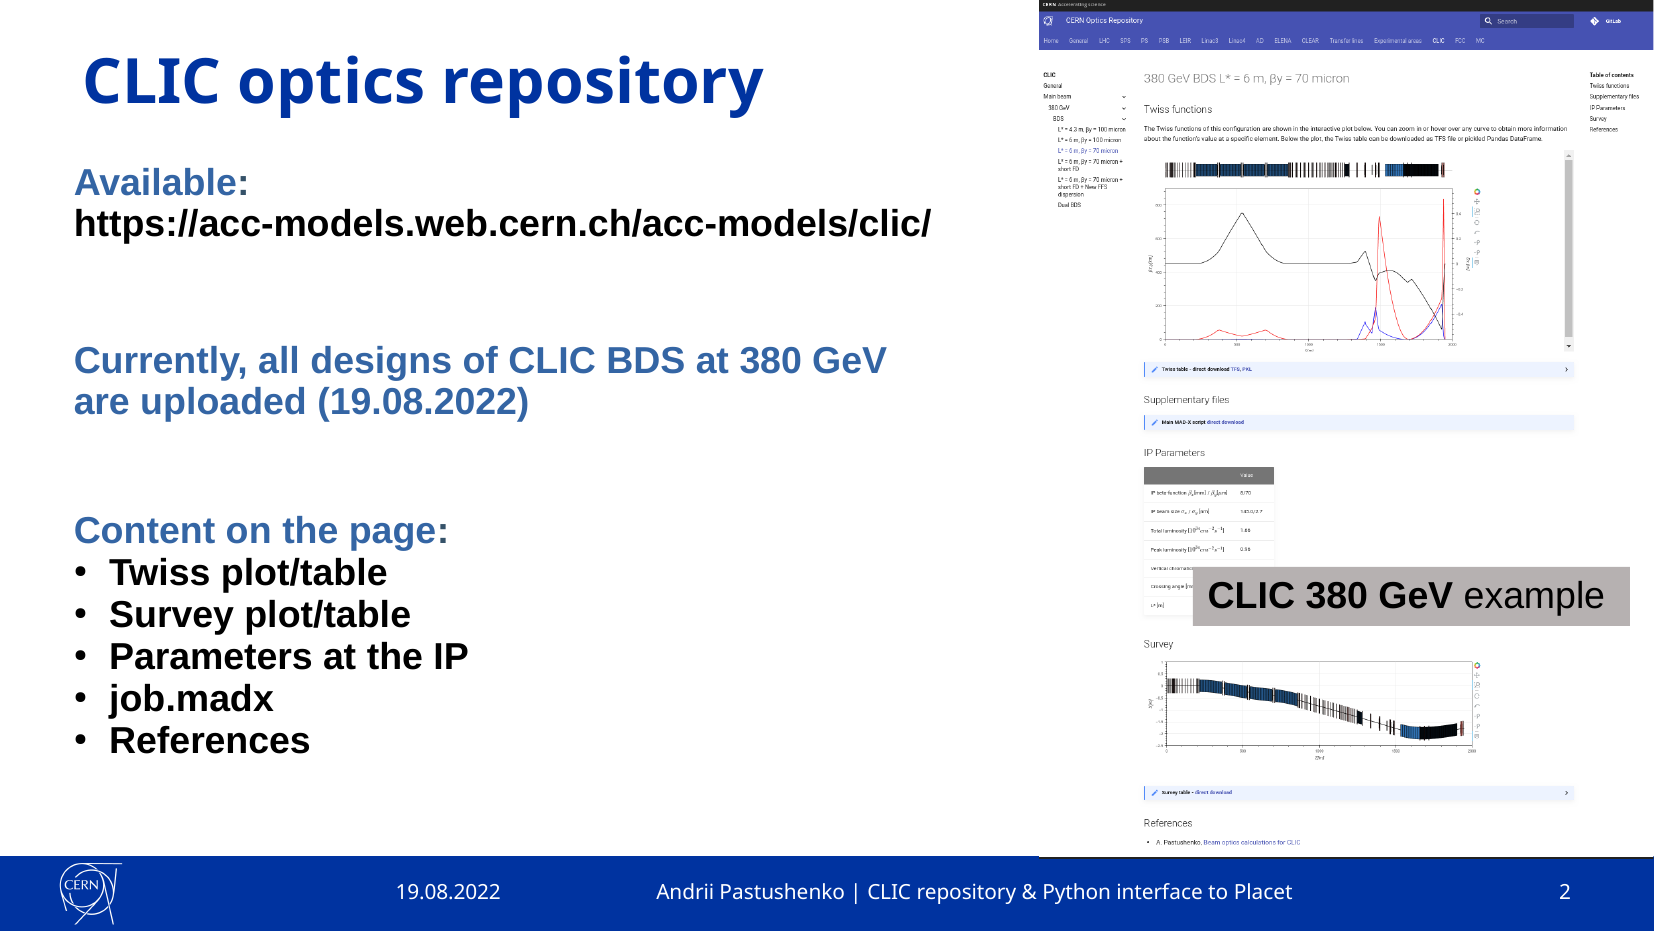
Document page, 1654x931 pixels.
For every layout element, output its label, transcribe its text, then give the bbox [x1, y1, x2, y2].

text_box Content on the page: Twiss plot/table Survey plot/table Parameters at the IP job.madx References [59, 502, 969, 770]
text_box Currently, all designs of CLIC BDS at 380 GeV are uploaded (19.08.2022) [59, 331, 969, 473]
text_box CLIC 380 GeV example [1192, 566, 1630, 626]
text_box Available: https://acc-models.web.cern.ch/acc-models/clic/ [59, 153, 969, 253]
picture [1039, 0, 1654, 859]
picture [56, 859, 127, 928]
title CLIC optics repository [82, 37, 1039, 119]
